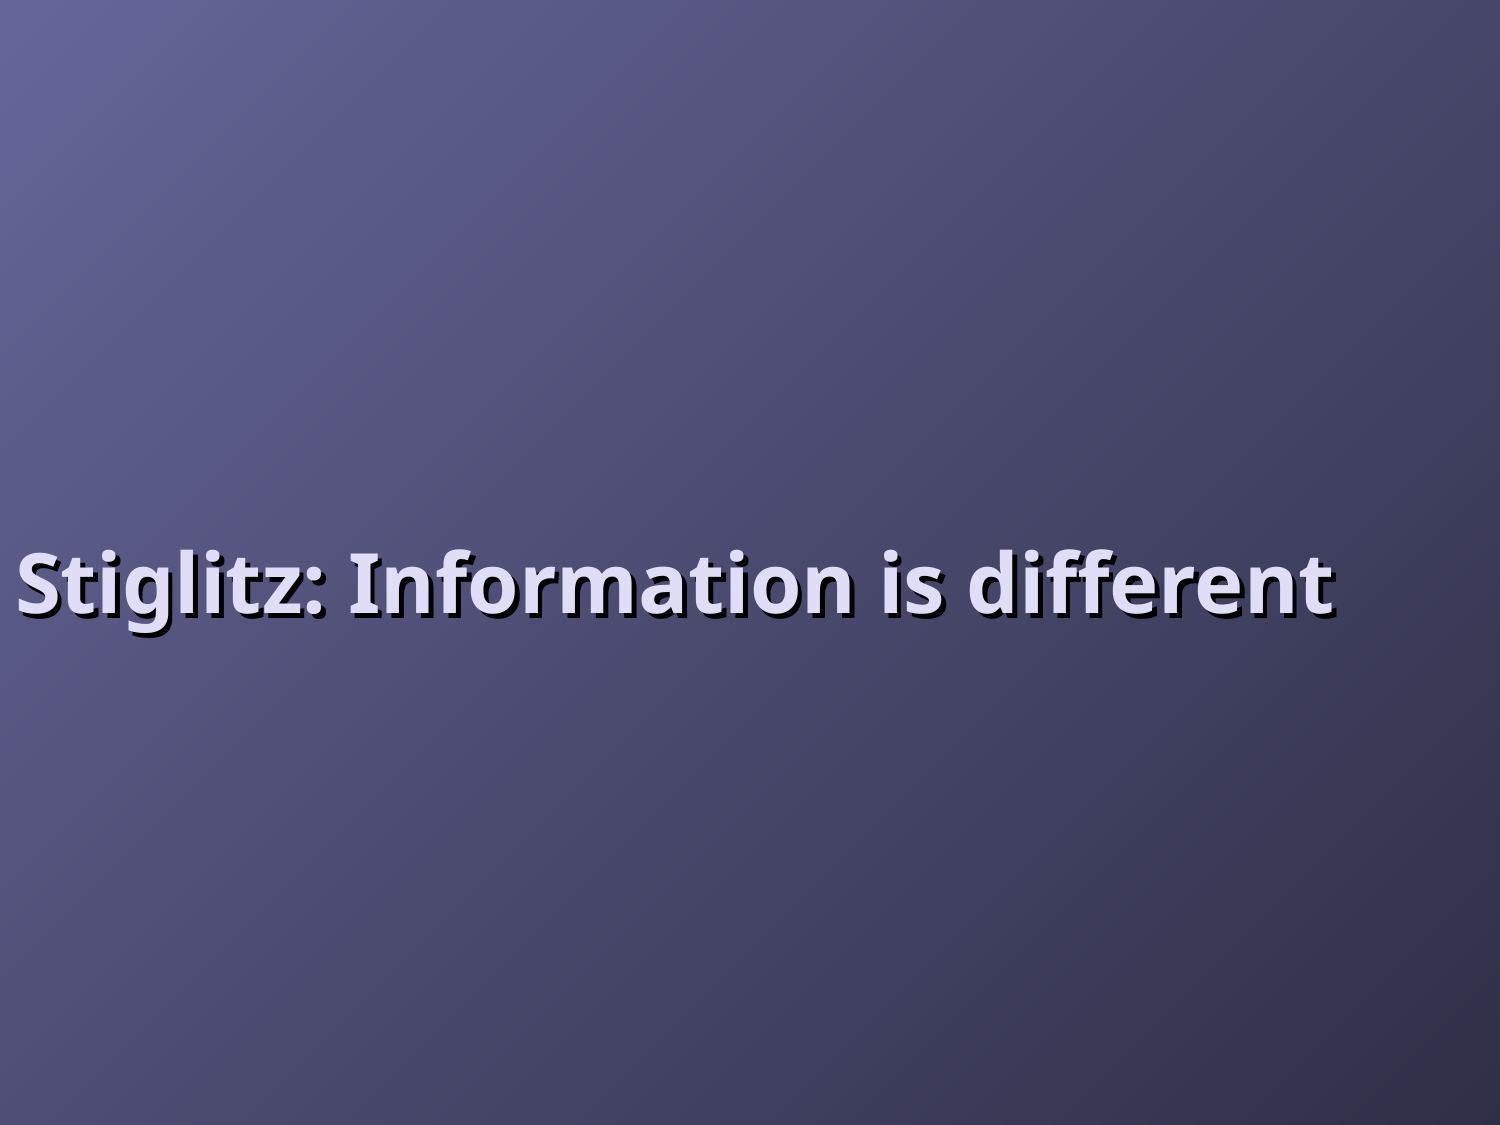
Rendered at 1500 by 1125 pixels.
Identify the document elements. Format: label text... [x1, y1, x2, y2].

title Stiglitz: Information is different [0, 487, 1500, 676]
